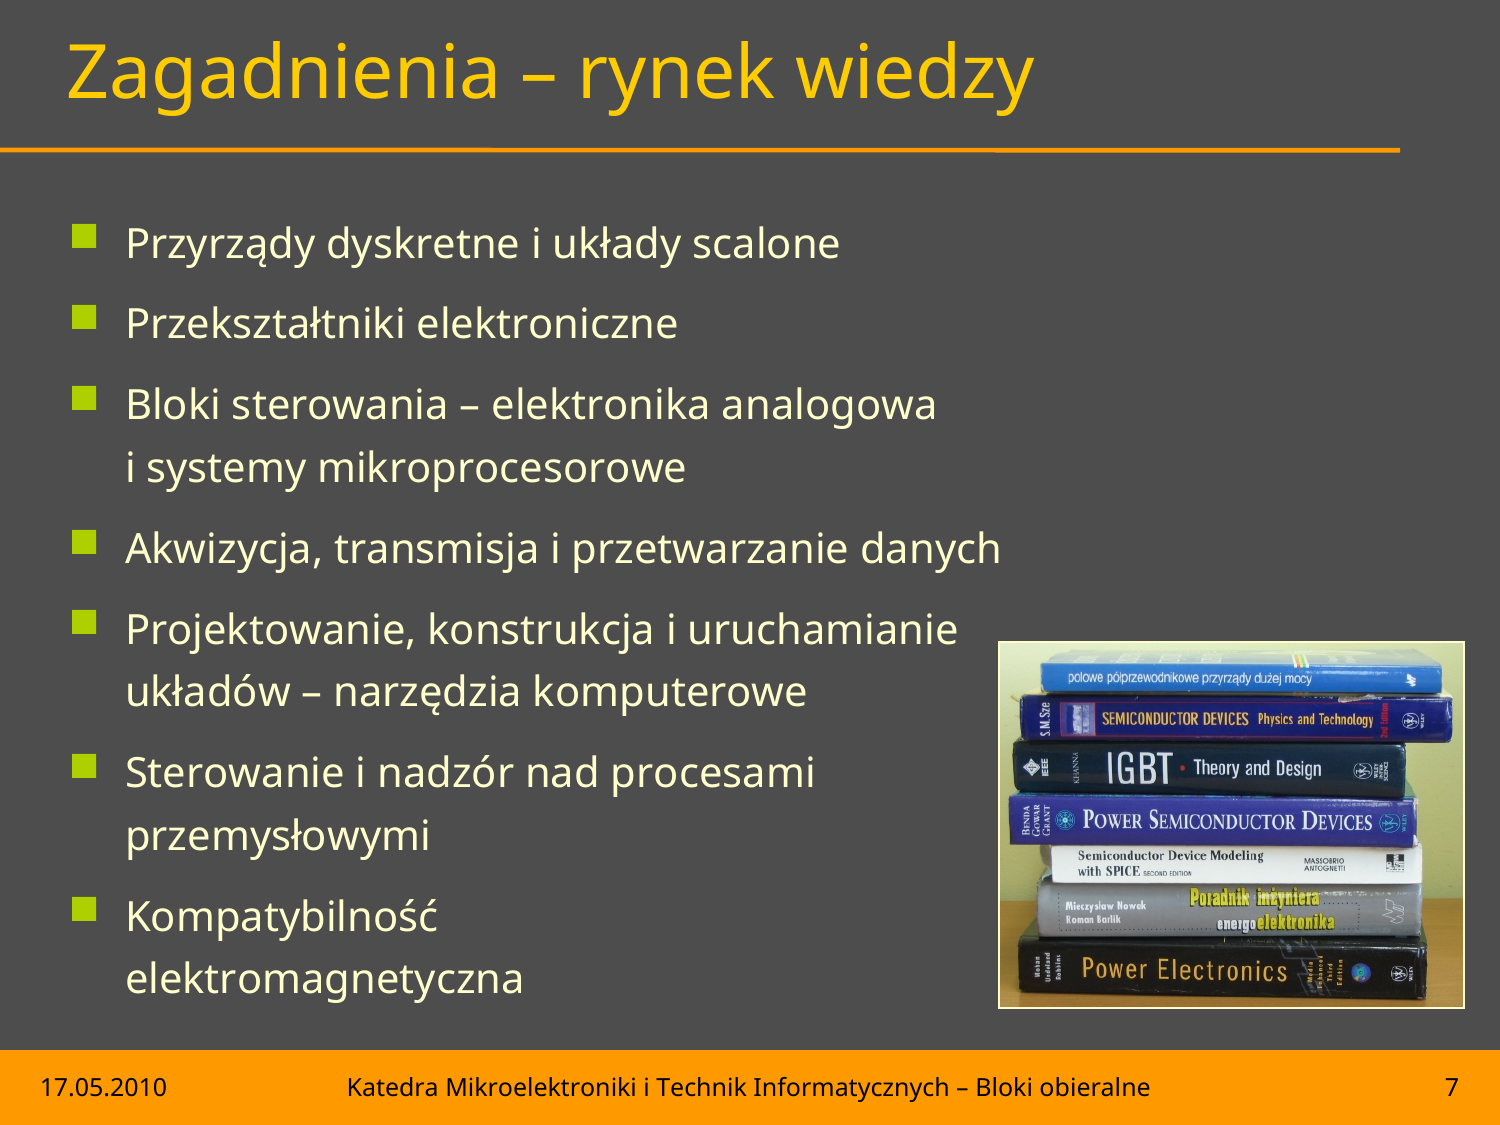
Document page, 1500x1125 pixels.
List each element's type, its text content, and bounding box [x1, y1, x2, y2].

title Zagadnienia – rynek wiedzy [52, 12, 1469, 127]
list Przyrządy dyskretne i układy scalone Przekształtniki elektroniczne Bloki sterowania – elektronika analogowa i systemy mikroprocesorowe Akwizycja, transmisja i przetwarzanie danych Projektowanie, konstrukcja i uruchamianie układów – narzędzia komputerowe Sterowanie i nadzór nad procesami przemysłowymi Kompatybilność elektromagnetyczna [53, 200, 1401, 1026]
picture [999, 642, 1463, 1007]
